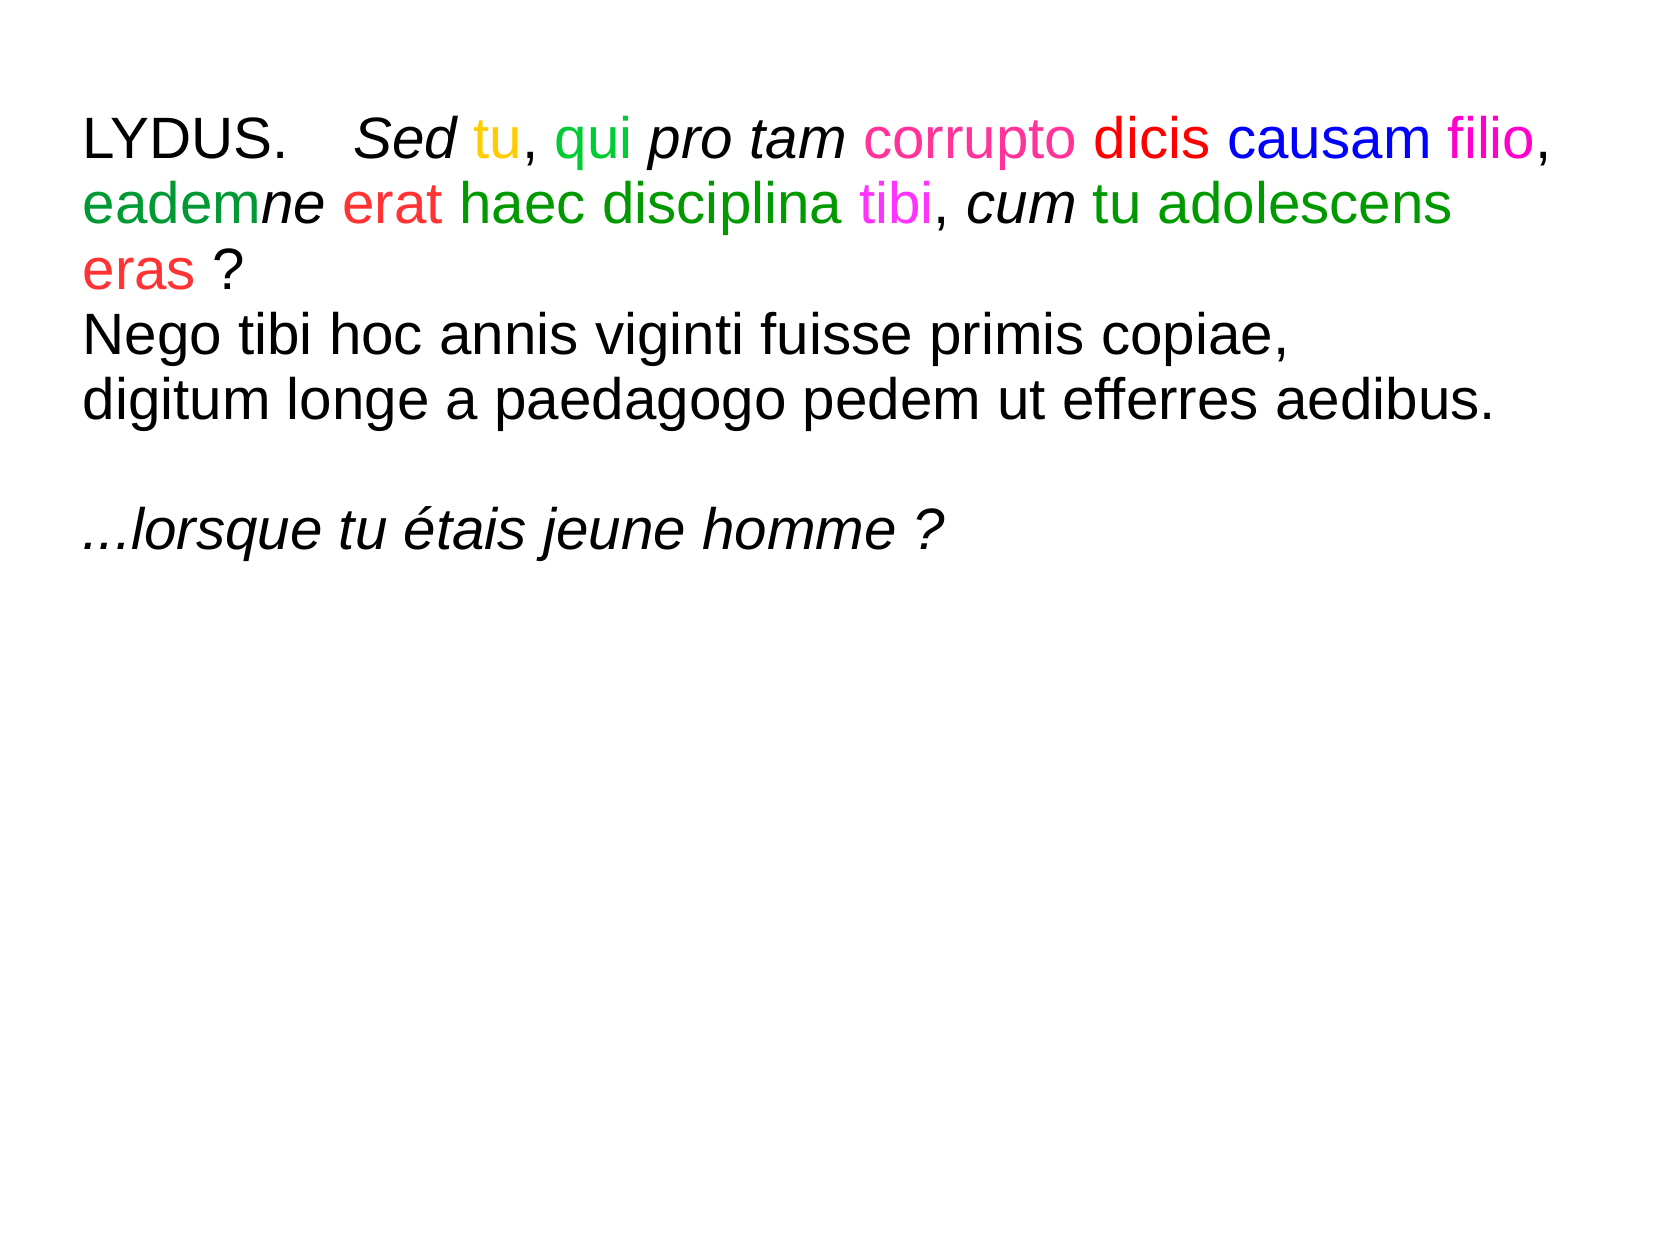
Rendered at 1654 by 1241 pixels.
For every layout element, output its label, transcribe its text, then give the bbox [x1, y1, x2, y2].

list LYDUS. Sed tu, qui pro tam corrupto dicis causam filio, eademne erat haec disciplina tibi, cum tu adolescens eras ? Nego tibi hoc annis viginti fuisse primis copiae, digitum longe a paedagogo pedem ut efferres aedibus. ...lorsque tu étais jeune homme ? [82, 106, 1571, 1109]
